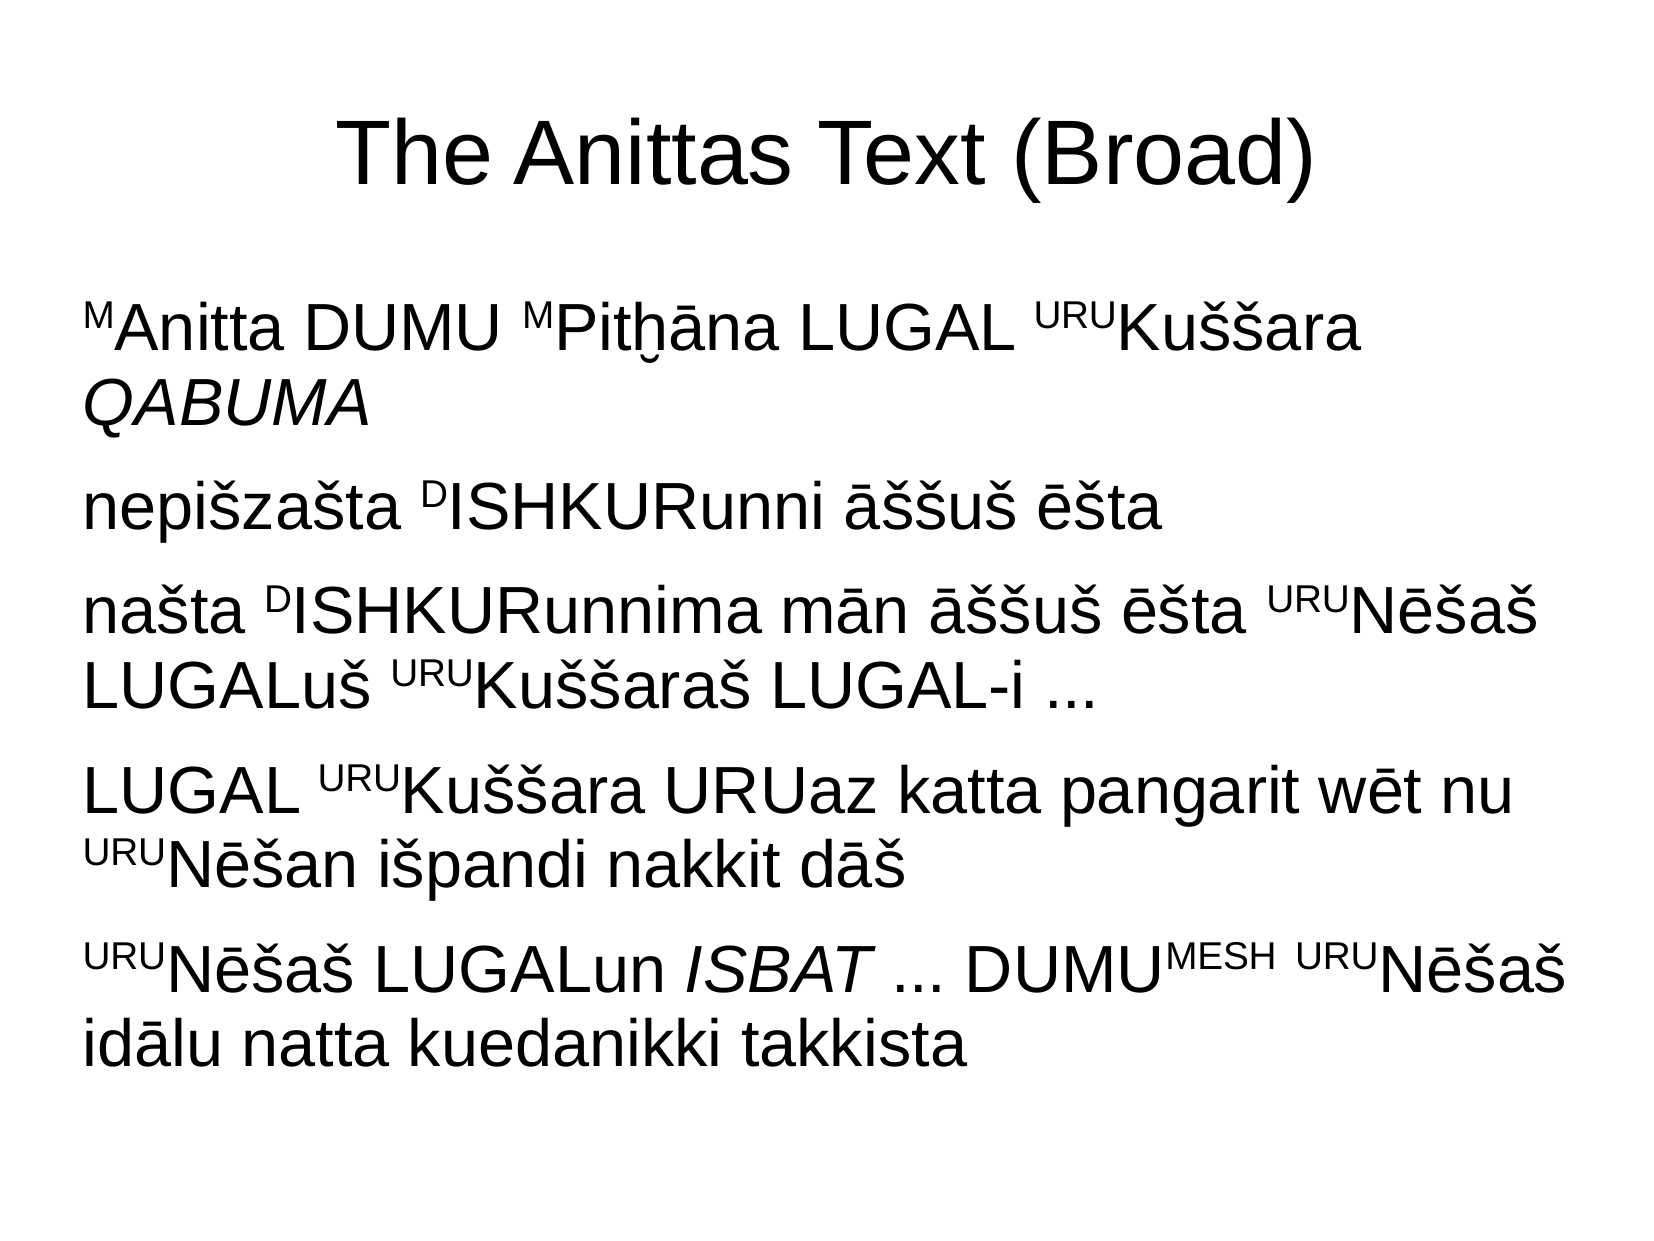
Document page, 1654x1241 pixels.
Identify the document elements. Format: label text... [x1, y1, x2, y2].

title The Anittas Text (Broad) [82, 49, 1571, 257]
list MAnitta DUMU MPitḫāna LUGAL URUKuššara QABUMA nepišzašta DISHKURunni āššuš ēšta našta DISHKURunnima mān āššuš ēšta URUNēšaš LUGALuš URUKuššaraš LUGAL-i ... LUGAL URUKuššara URUaz katta pangarit wēt nu URUNēšan išpandi nakkit dāš URUNēšaš LUGALun ISBAT ... DUMUMESH URUNēšaš idālu natta kuedanikki takkista [82, 290, 1571, 1109]
